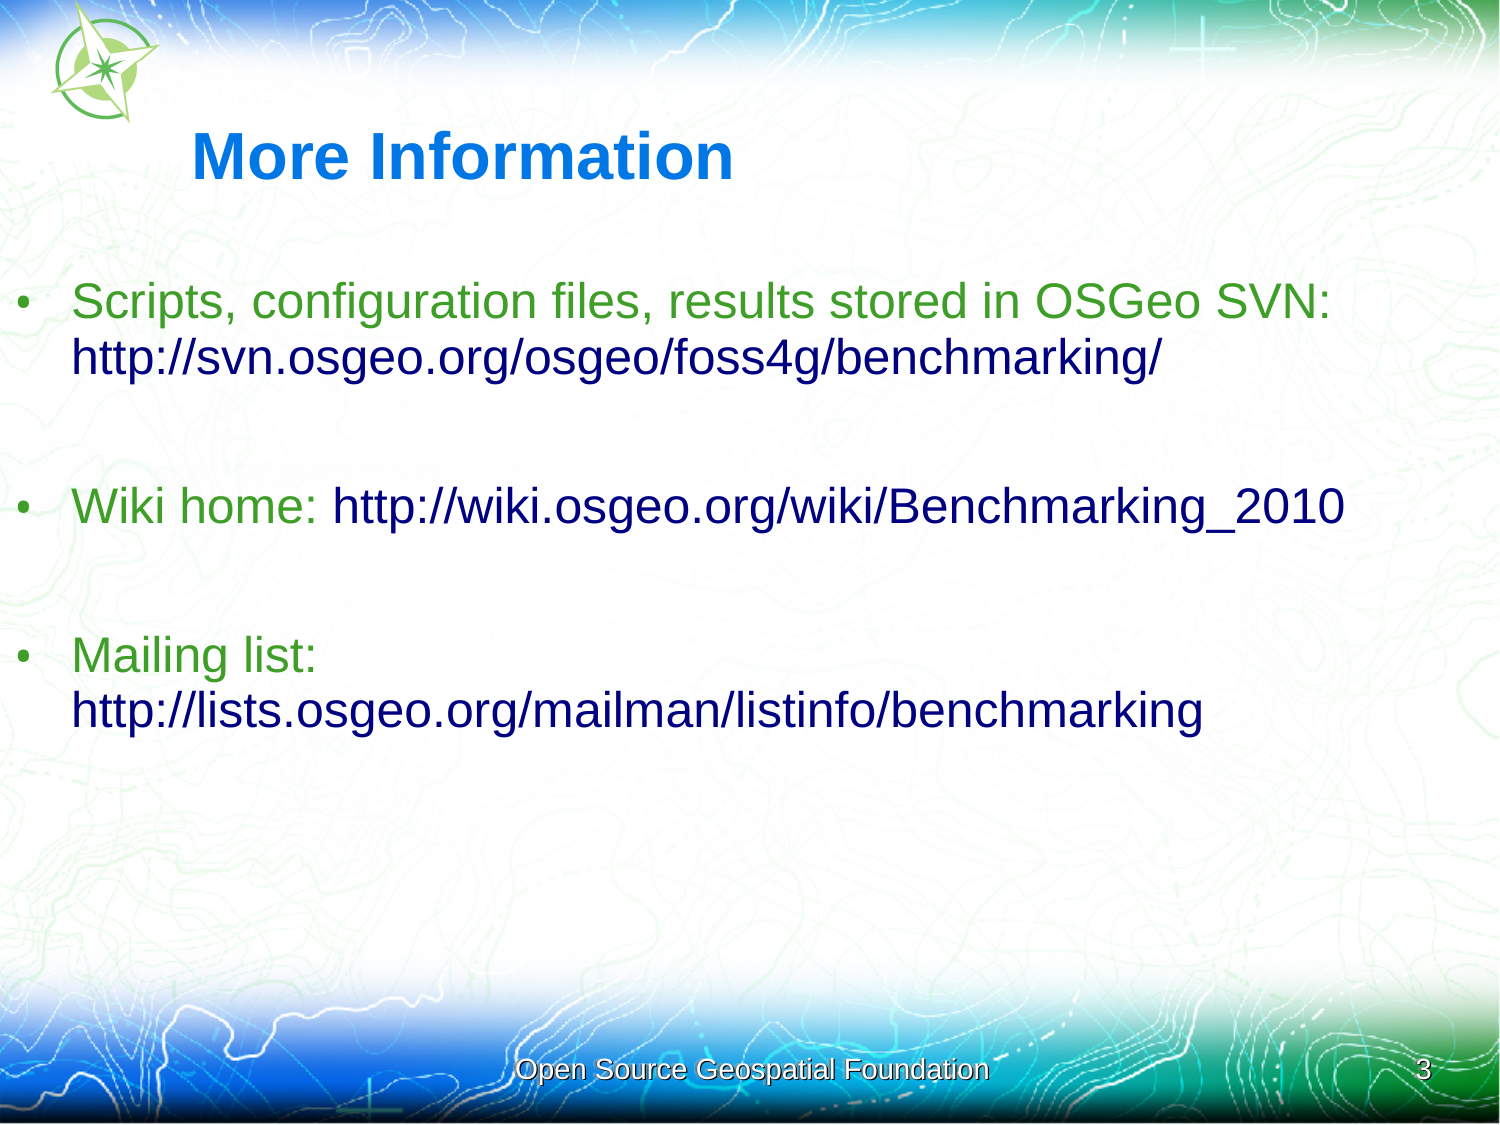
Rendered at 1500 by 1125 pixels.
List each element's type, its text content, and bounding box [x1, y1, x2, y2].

list Scripts, configuration files, results stored in OSGeo SVN: http://svn.osgeo.org/osgeo/foss4g/benchmarking/ Wiki home: http://wiki.osgeo.org/wiki/Benchmarking_2010 Mailing list: http://lists.osgeo.org/mailman/listinfo/benchmarking [0, 265, 1447, 1009]
picture [0, 0, 1500, 1125]
title More Information [177, 106, 1477, 207]
